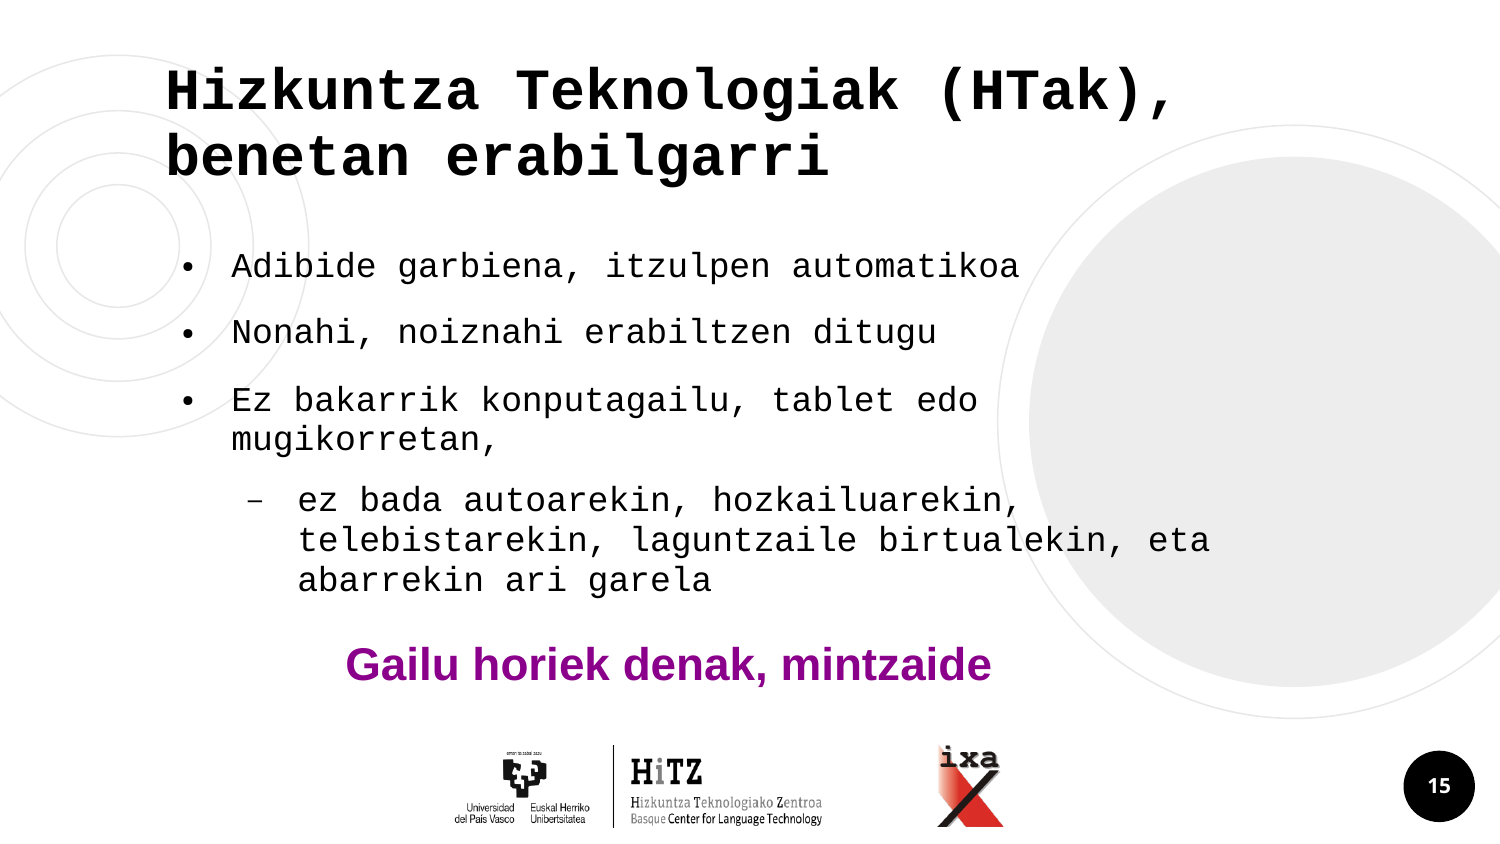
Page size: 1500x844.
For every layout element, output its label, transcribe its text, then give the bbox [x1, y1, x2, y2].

picture [450, 745, 827, 828]
text_box Gailu horiek denak, mintzaide [330, 631, 1123, 698]
title Hizkuntza Teknologiak (HTak), benetan erabilgarri [165, 60, 1312, 193]
list Adibide garbiena, itzulpen automatikoa Nonahi, noiznahi erabiltzen ditugu Ez bakarrik konputagailu, tablet edo mugikorretan, ez bada autoarekin, hozkailuarekin, telebistarekin, laguntzaile birtualekin, eta abarrekin ari garela [165, 248, 1253, 603]
picture [937, 744, 1004, 827]
text_box <zenbakia> [1403, 750, 1475, 823]
